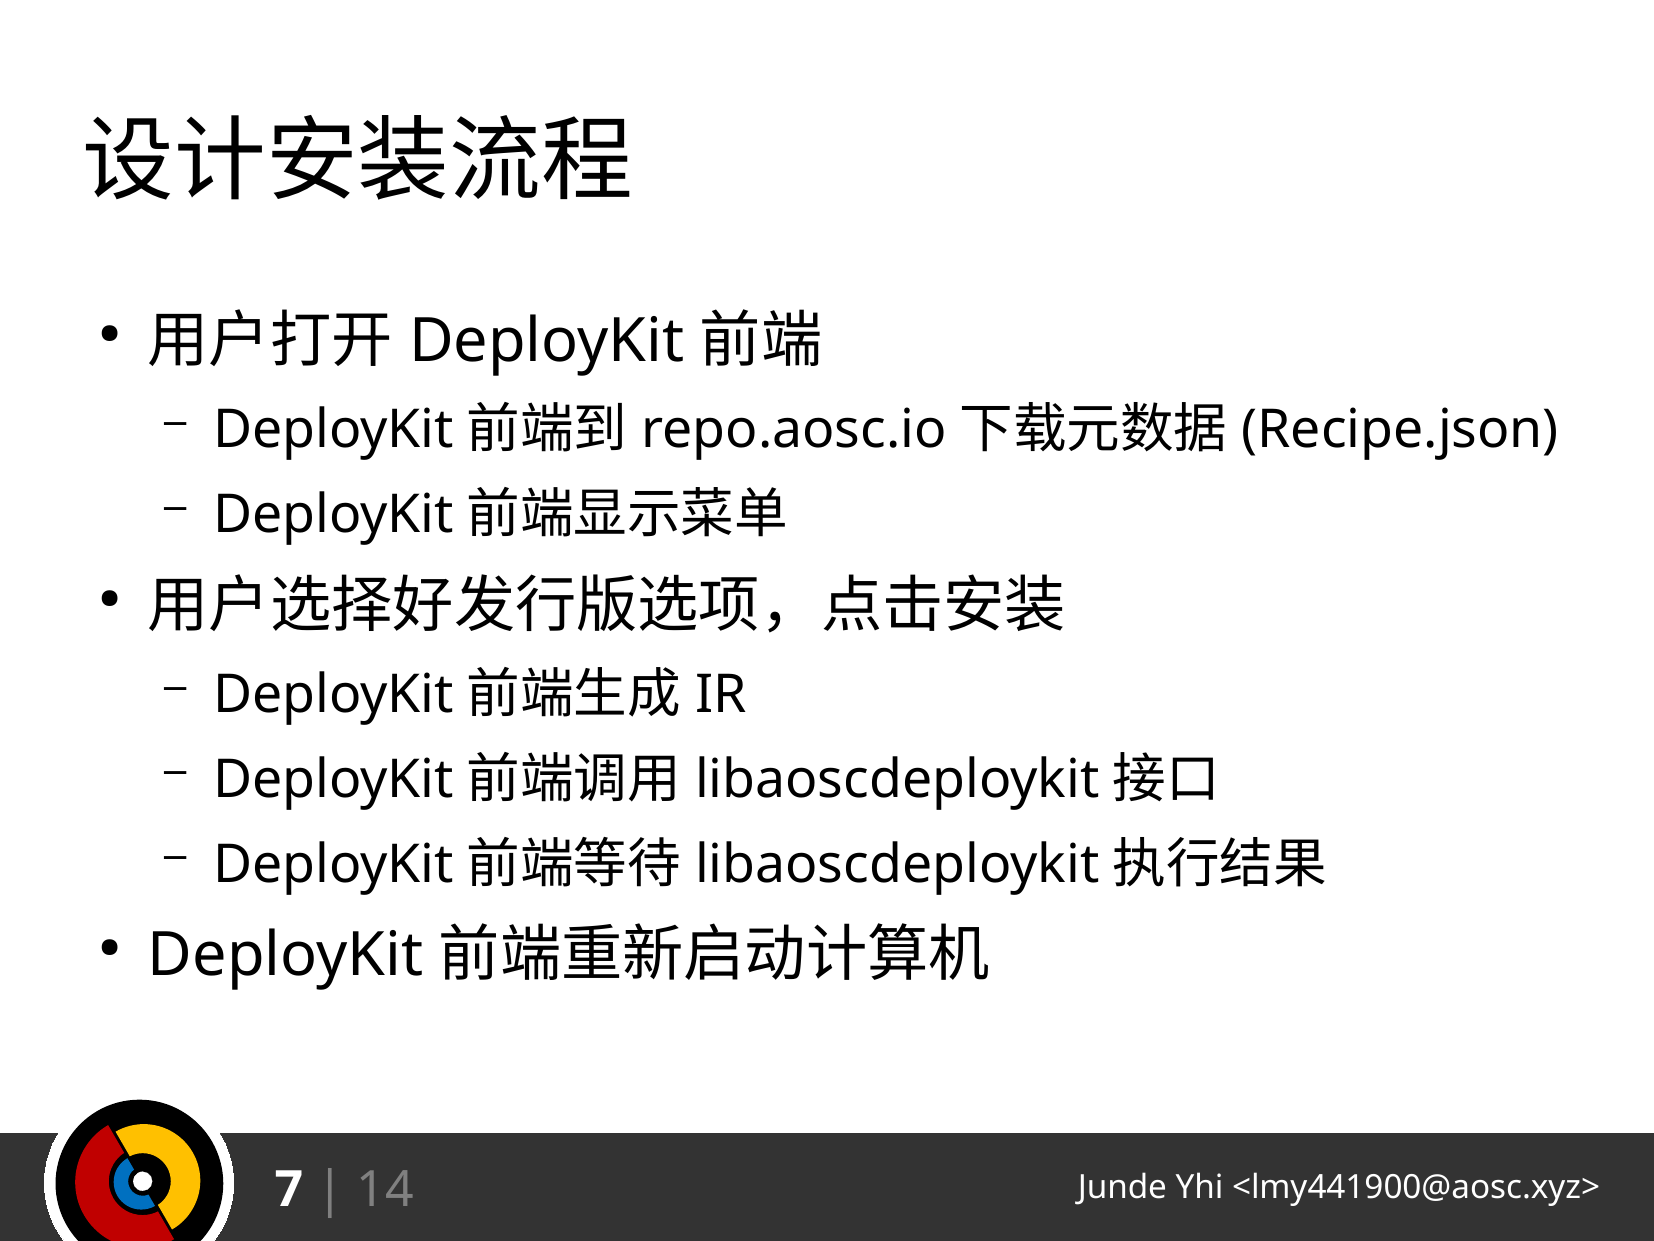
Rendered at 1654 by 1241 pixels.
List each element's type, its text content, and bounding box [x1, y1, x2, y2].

list 用户打开DeployKit前端 DeployKit前端到repo.aosc.io下载元数据(Recipe.json) DeployKit前端显示菜单 用户选择好发行版选项，点击安装 DeployKit前端生成IR DeployKit前端调用libaoscdeploykit接口 DeployKit前端等待libaoscdeploykit执行结果 DeployKit前端重新启动计算机 [82, 290, 1571, 1010]
title 设计安装流程 [82, 49, 1571, 257]
